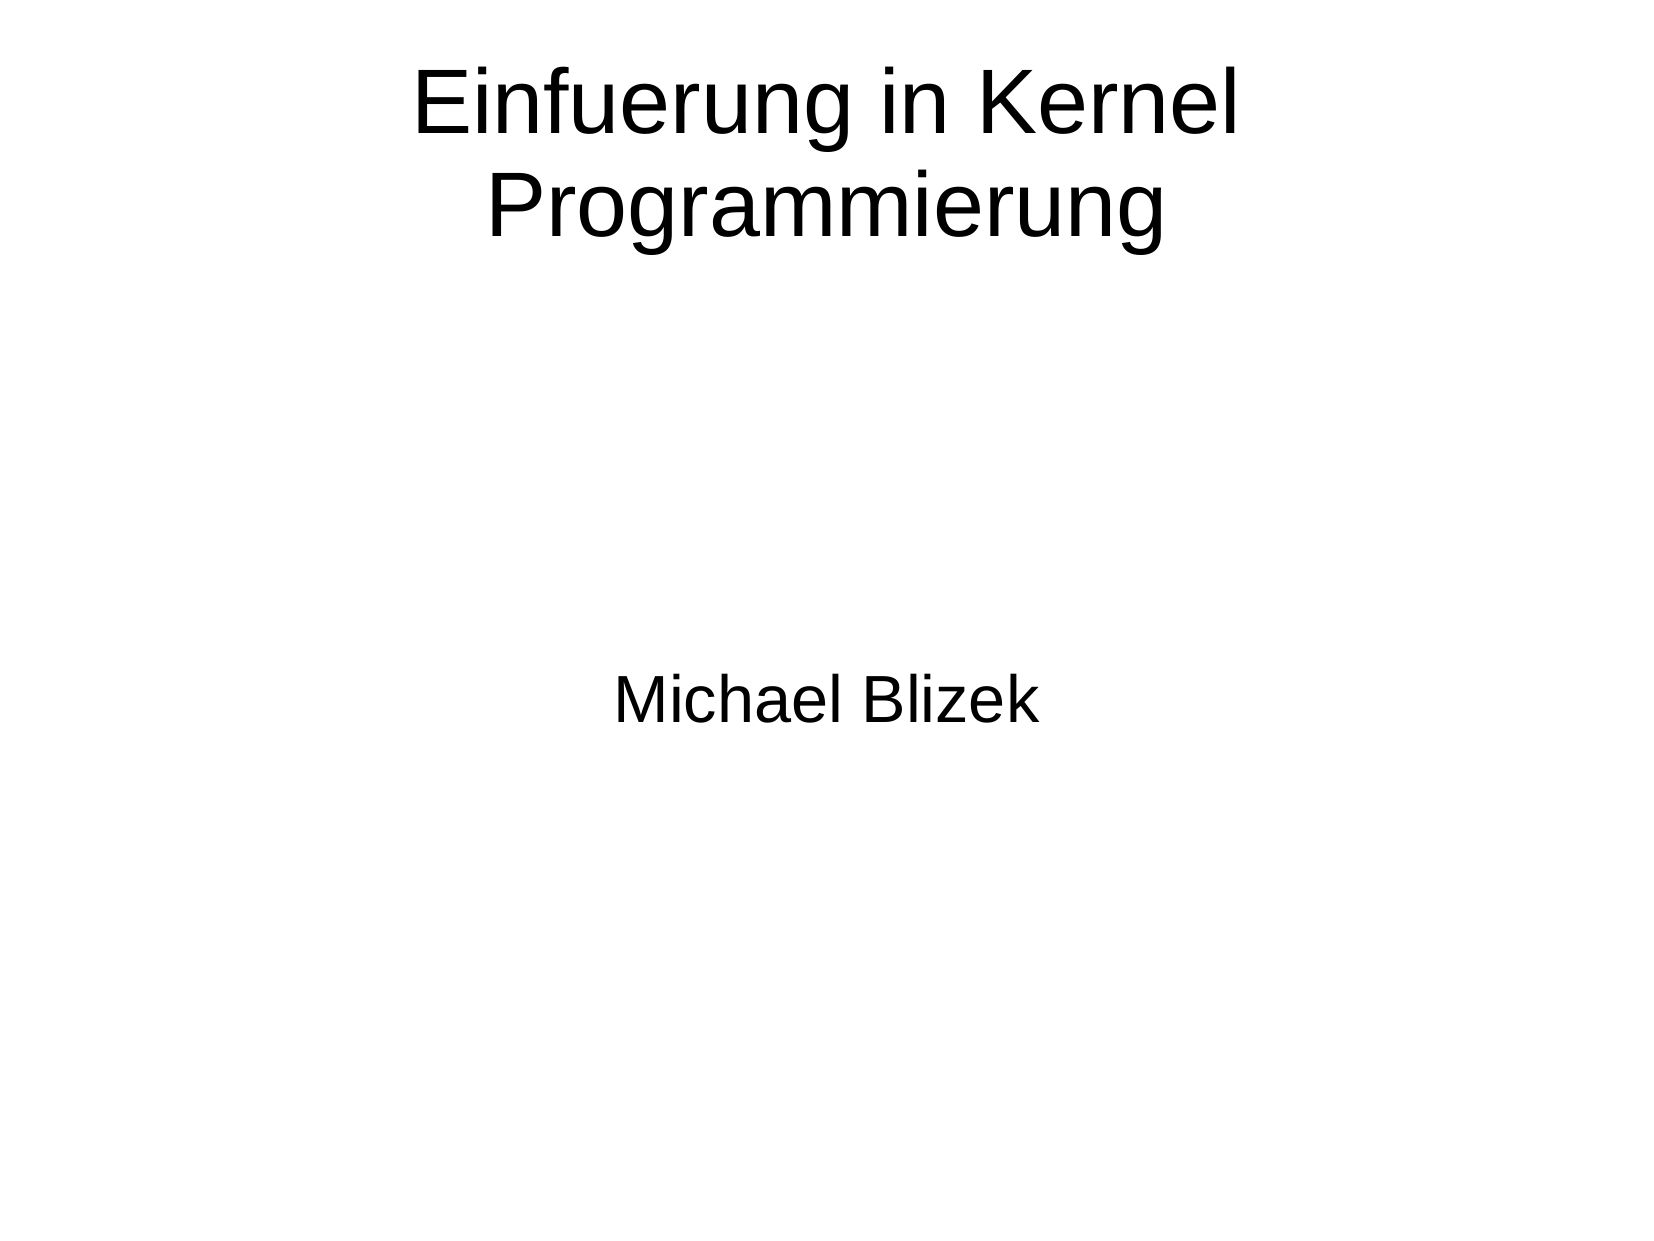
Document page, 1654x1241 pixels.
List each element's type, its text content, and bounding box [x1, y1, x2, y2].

title Einfuerung in Kernel Programmierung [82, 39, 1571, 267]
subtitle Michael Blizek [82, 297, 1571, 1102]
